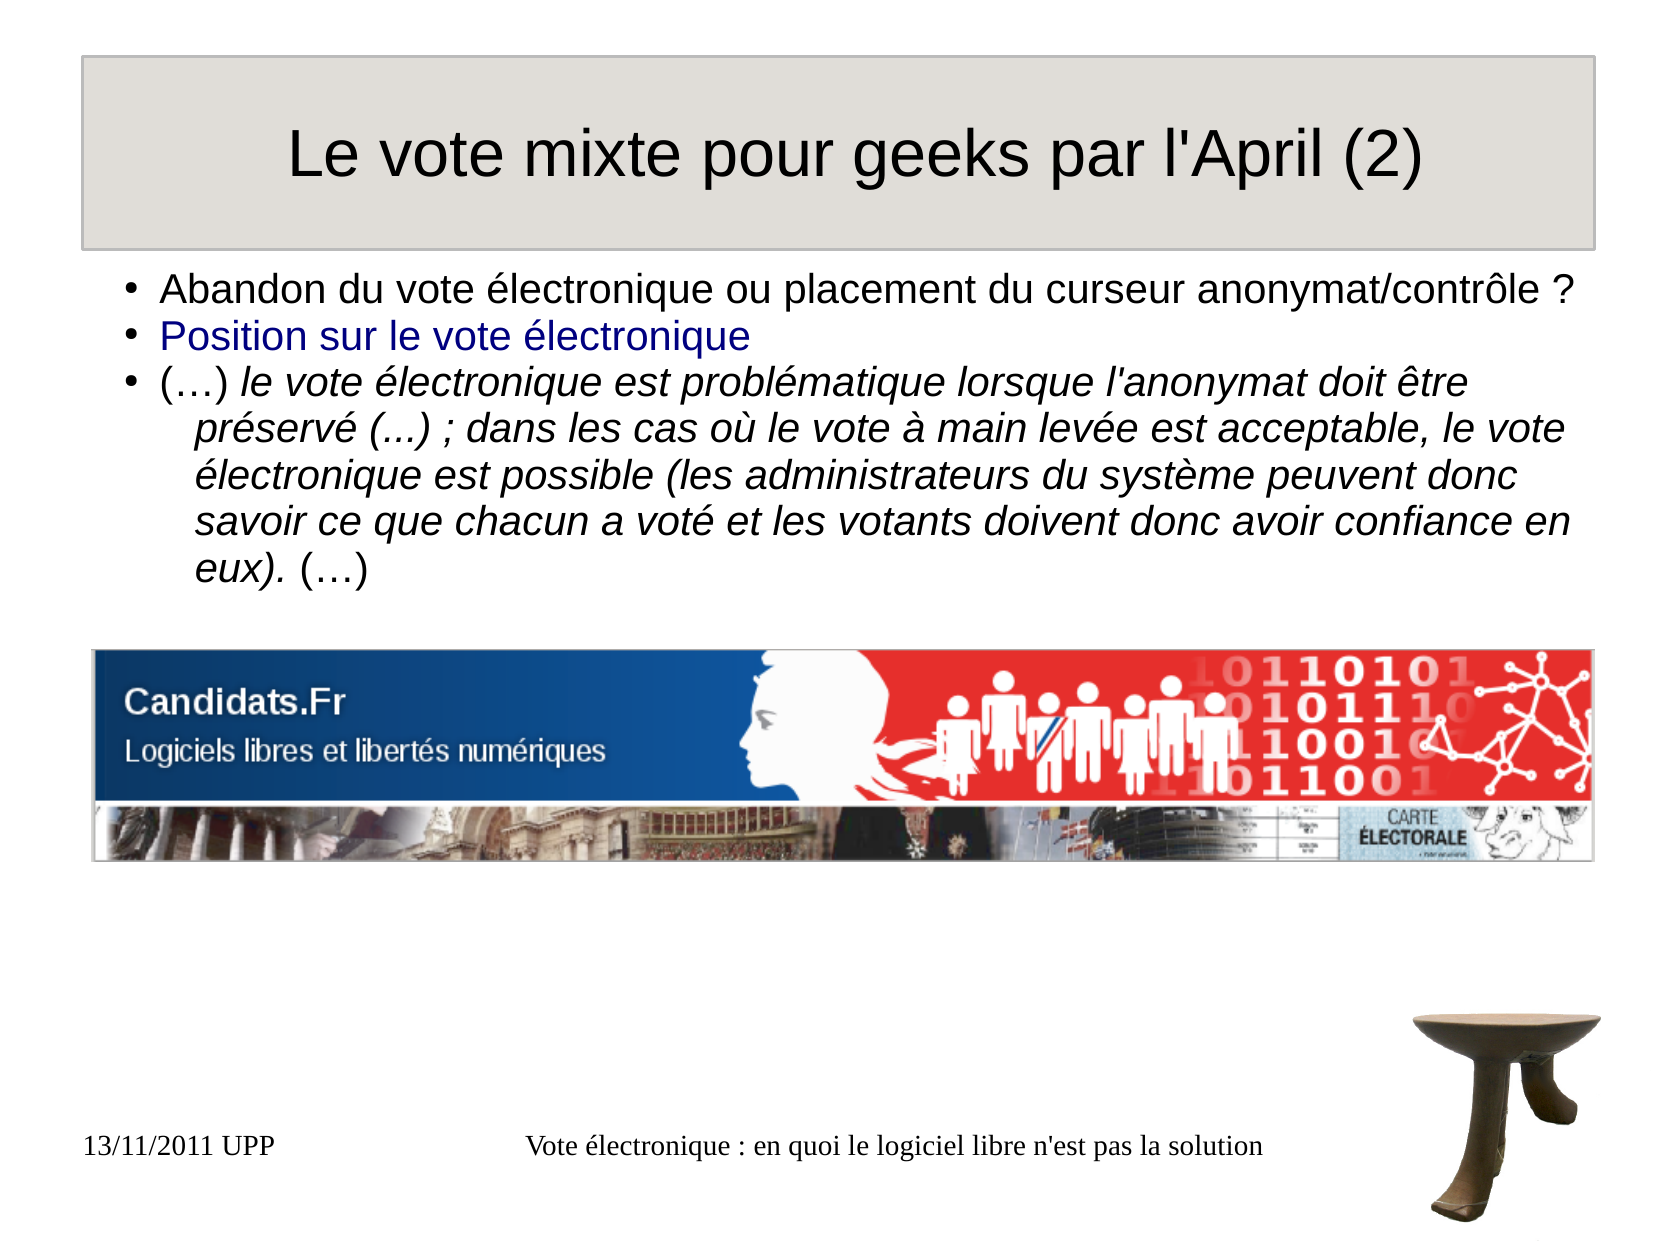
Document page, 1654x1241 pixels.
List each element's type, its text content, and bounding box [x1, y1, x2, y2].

title Le vote mixte pour geeks par l'April (2) [82, 56, 1595, 250]
text_box Abandon du vote électronique ou placement du curseur anonymat/contrôle ? Position sur le vote électronique (…) le vote électronique est problématique lorsque l'anonymat doit être préservé (...) ; dans les cas où le vote à main levée est acceptable, le vote électronique est possible (les administrateurs du système peuvent donc savoir ce que chacun a voté et les votants doivent donc avoir confiance en eux). (…) [53, 265, 1595, 801]
picture [1377, 974, 1651, 1241]
picture [91, 649, 1595, 862]
